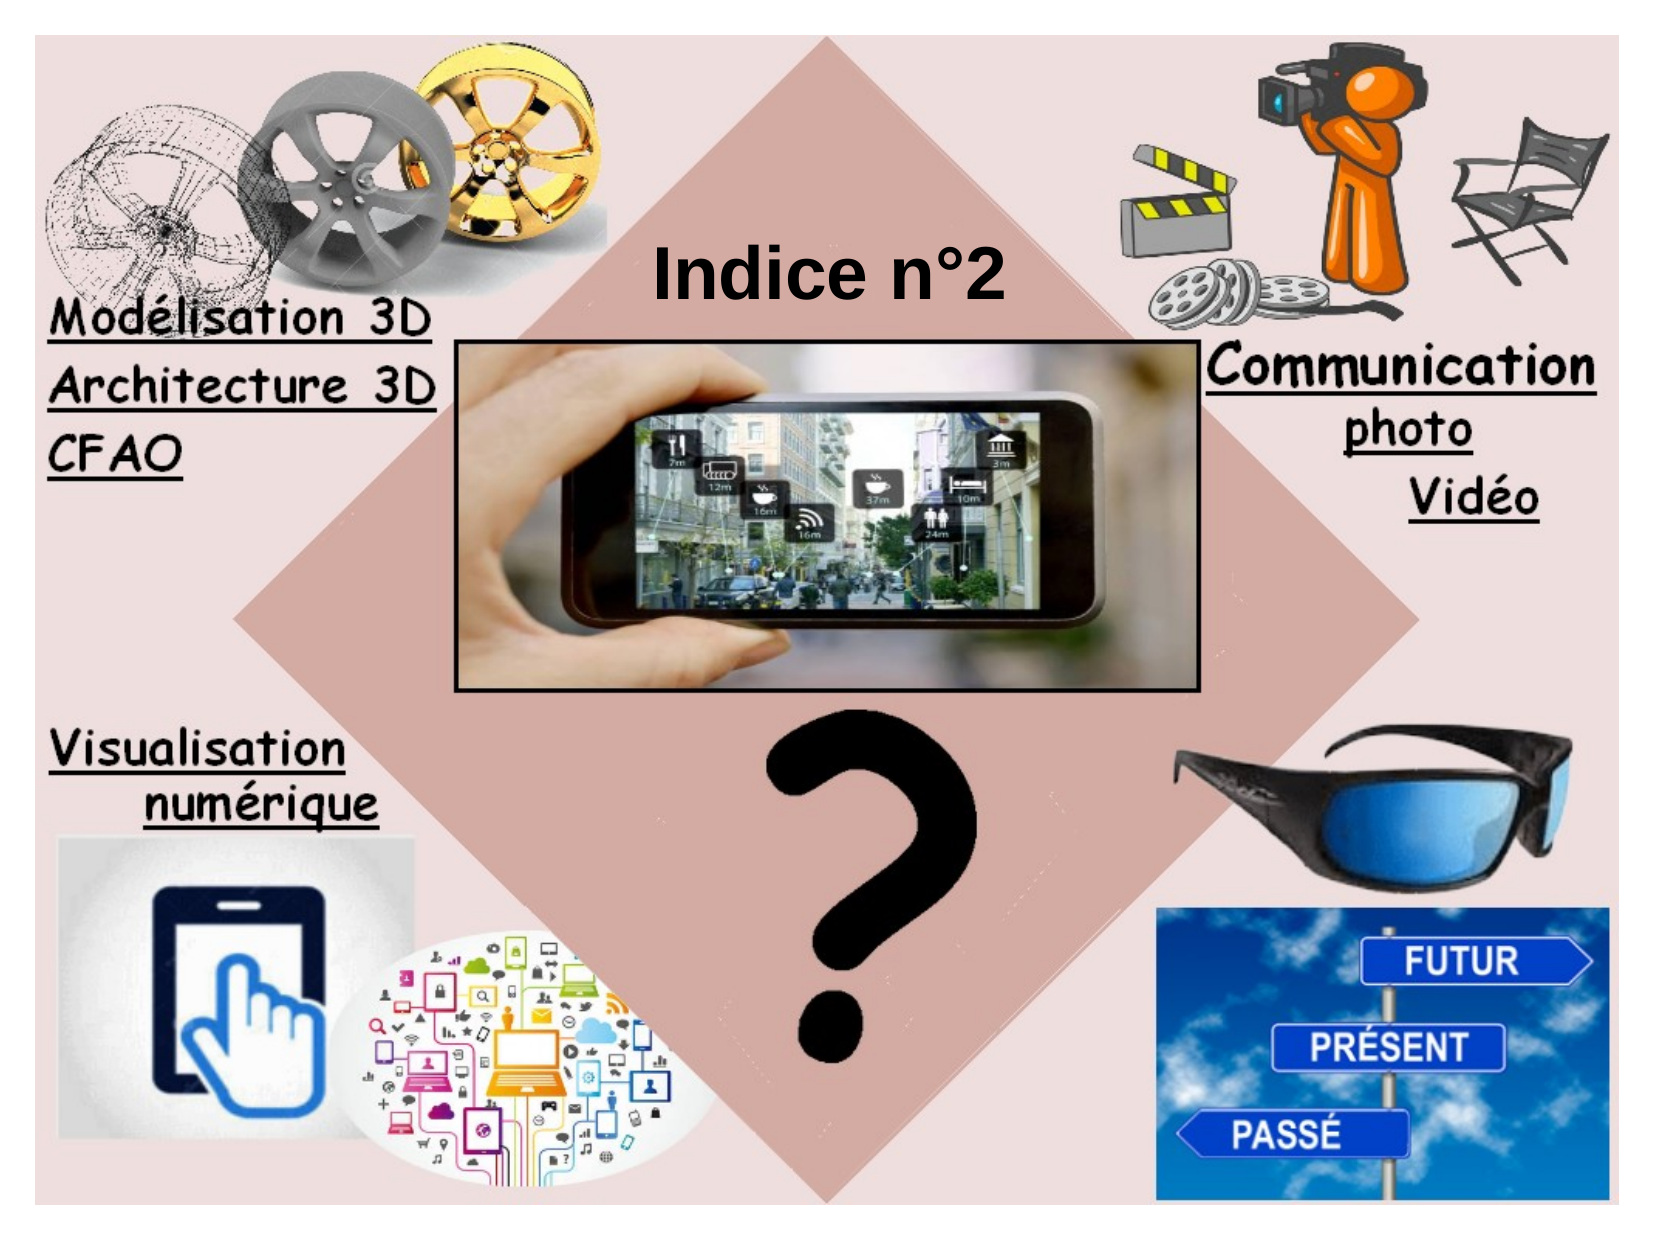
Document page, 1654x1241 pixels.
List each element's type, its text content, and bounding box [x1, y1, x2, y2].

text_box Indice n°2 [637, 224, 1028, 324]
picture [35, 35, 1619, 1205]
